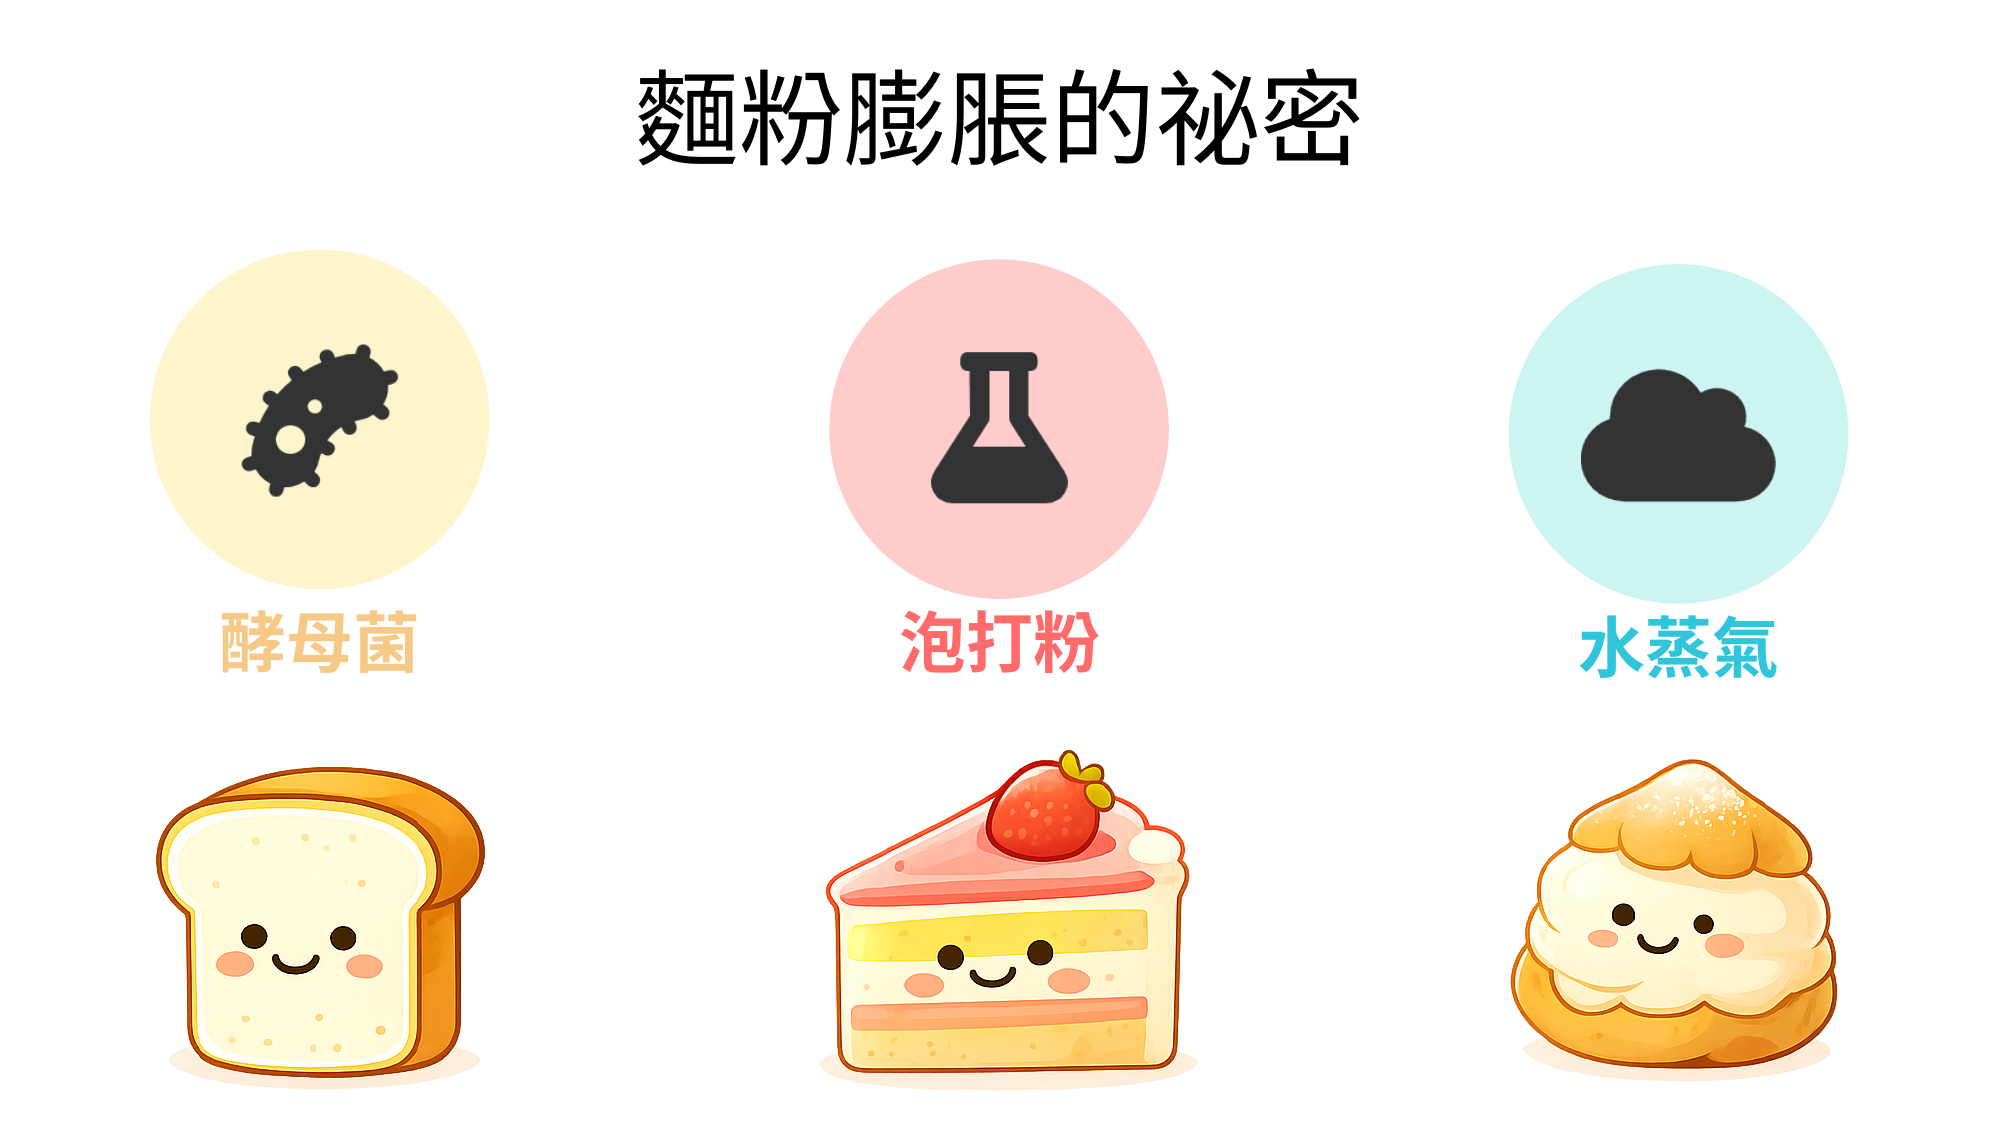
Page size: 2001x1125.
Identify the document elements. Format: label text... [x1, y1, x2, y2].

text_box 水蒸氣 [1458, 597, 1899, 694]
text_box 泡打粉 [783, 593, 1217, 690]
picture [232, 341, 408, 498]
text_box [829, 259, 1169, 593]
picture [1581, 356, 1776, 512]
picture [931, 351, 1068, 507]
picture [1465, 702, 1892, 1125]
title 麵粉膨脹的祕密 [137, 59, 1863, 278]
text_box [1508, 264, 1849, 597]
text_box [149, 249, 490, 590]
text_box 酵母菌 [103, 593, 537, 690]
picture [785, 724, 1212, 1125]
picture [106, 702, 533, 1125]
